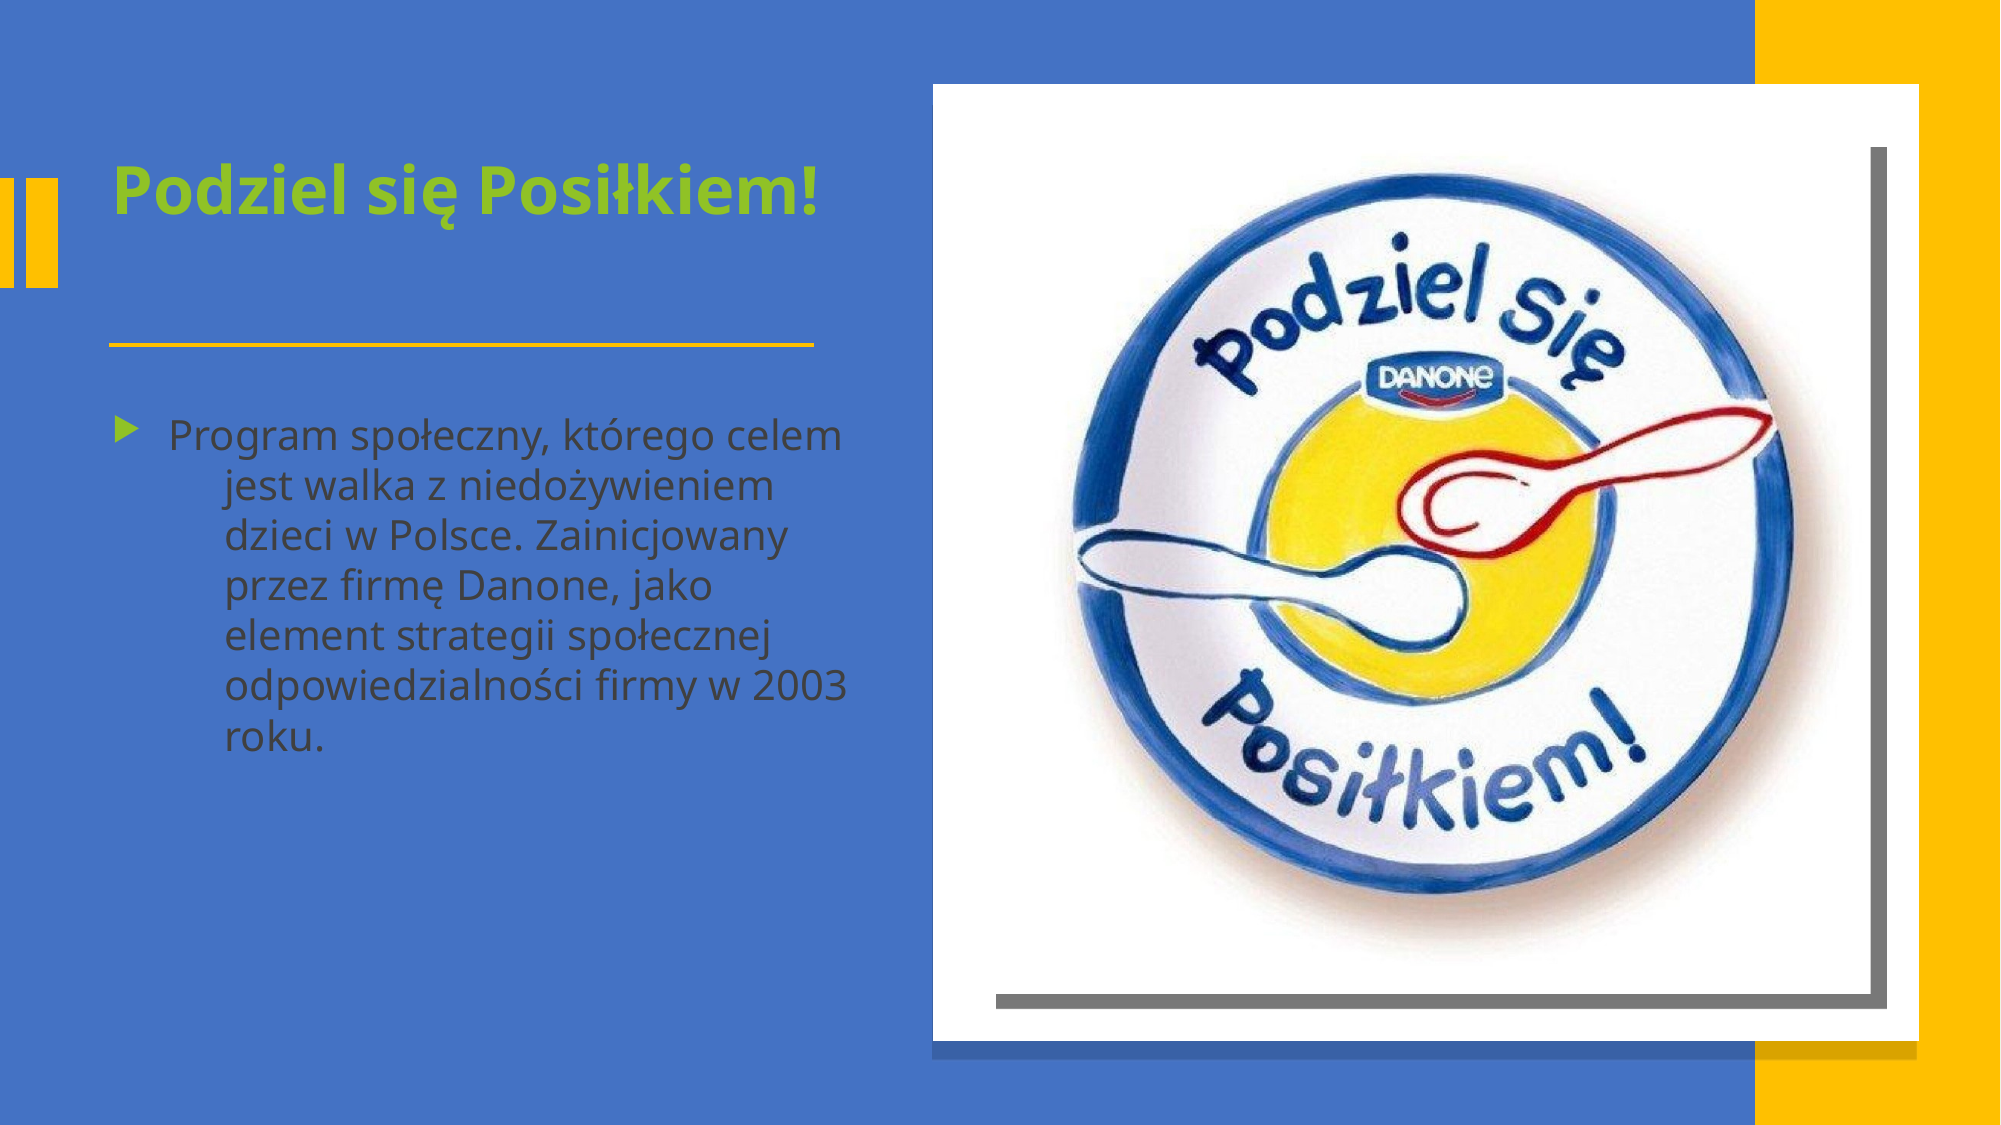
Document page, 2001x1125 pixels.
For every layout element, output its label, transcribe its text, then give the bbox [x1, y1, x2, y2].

list Program społeczny, którego celem jest walka z niedożywieniem dzieci w Polsce. Zainicjowany przez firmę Danone, jako element strategii społecznej odpowiedzialności firmy w 2003 roku. [96, 382, 885, 786]
picture [980, 131, 1871, 994]
title Podziel się Posiłkiem! [96, 140, 933, 326]
text_box [0, 0, 2000, 1125]
